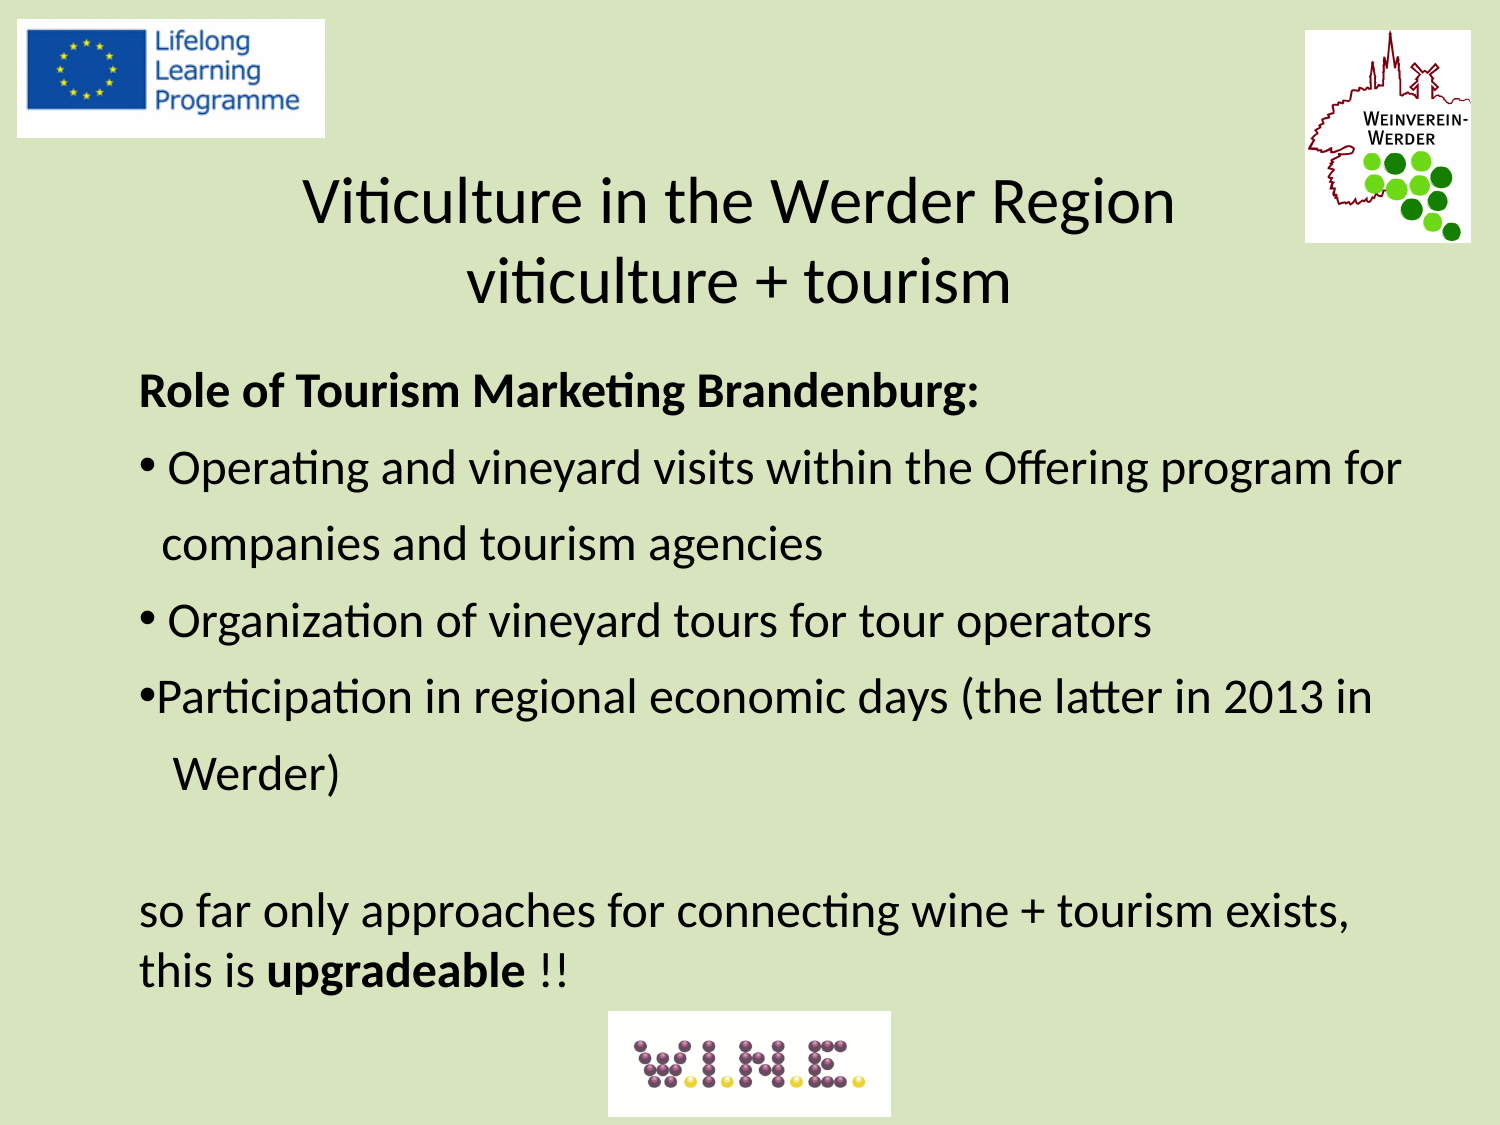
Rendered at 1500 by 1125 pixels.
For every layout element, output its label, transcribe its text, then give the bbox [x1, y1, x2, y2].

picture [17, 19, 325, 138]
picture [1305, 30, 1471, 243]
text_box Role of Tourism Marketing Brandenburg: Operating and vineyard visits within the Offering program for companies and tourism agencies Organization of vineyard tours for tour operators Participation in regional economic days (the latter in 2013 in Werder) so far only approaches for connecting wine + tourism exists, this is upgradeable !! [123, 349, 1426, 1006]
picture [608, 1011, 891, 1117]
text_box Viticulture in the Werder Region viticulture + tourism [64, 149, 1415, 315]
